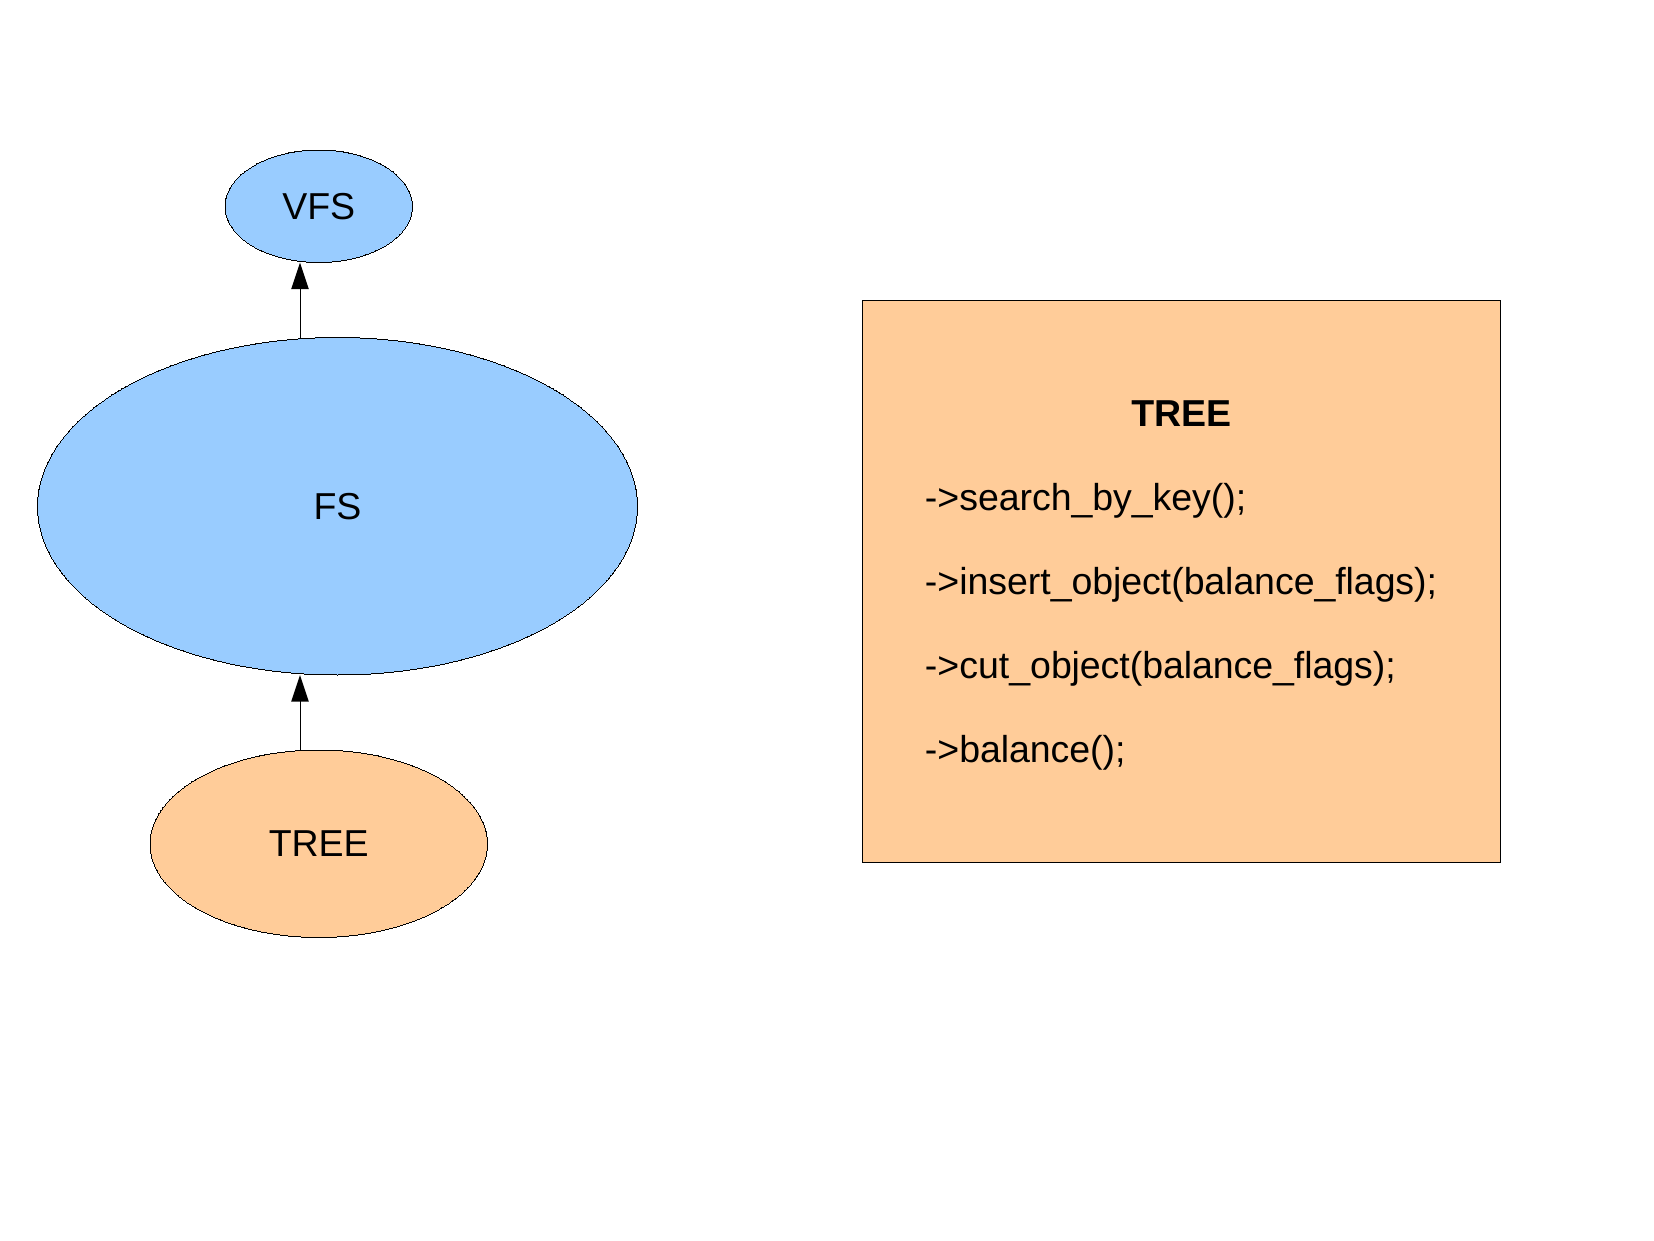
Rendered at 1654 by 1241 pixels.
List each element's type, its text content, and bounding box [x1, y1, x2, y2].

text_box VFS [225, 150, 413, 263]
text_box TREE ->search_by_key(); ->insert_object(balance_flags); ->cut_object(balance_flags); ->balance(); [862, 300, 1501, 863]
text_box FS [37, 337, 638, 676]
text_box TREE [150, 750, 488, 938]
